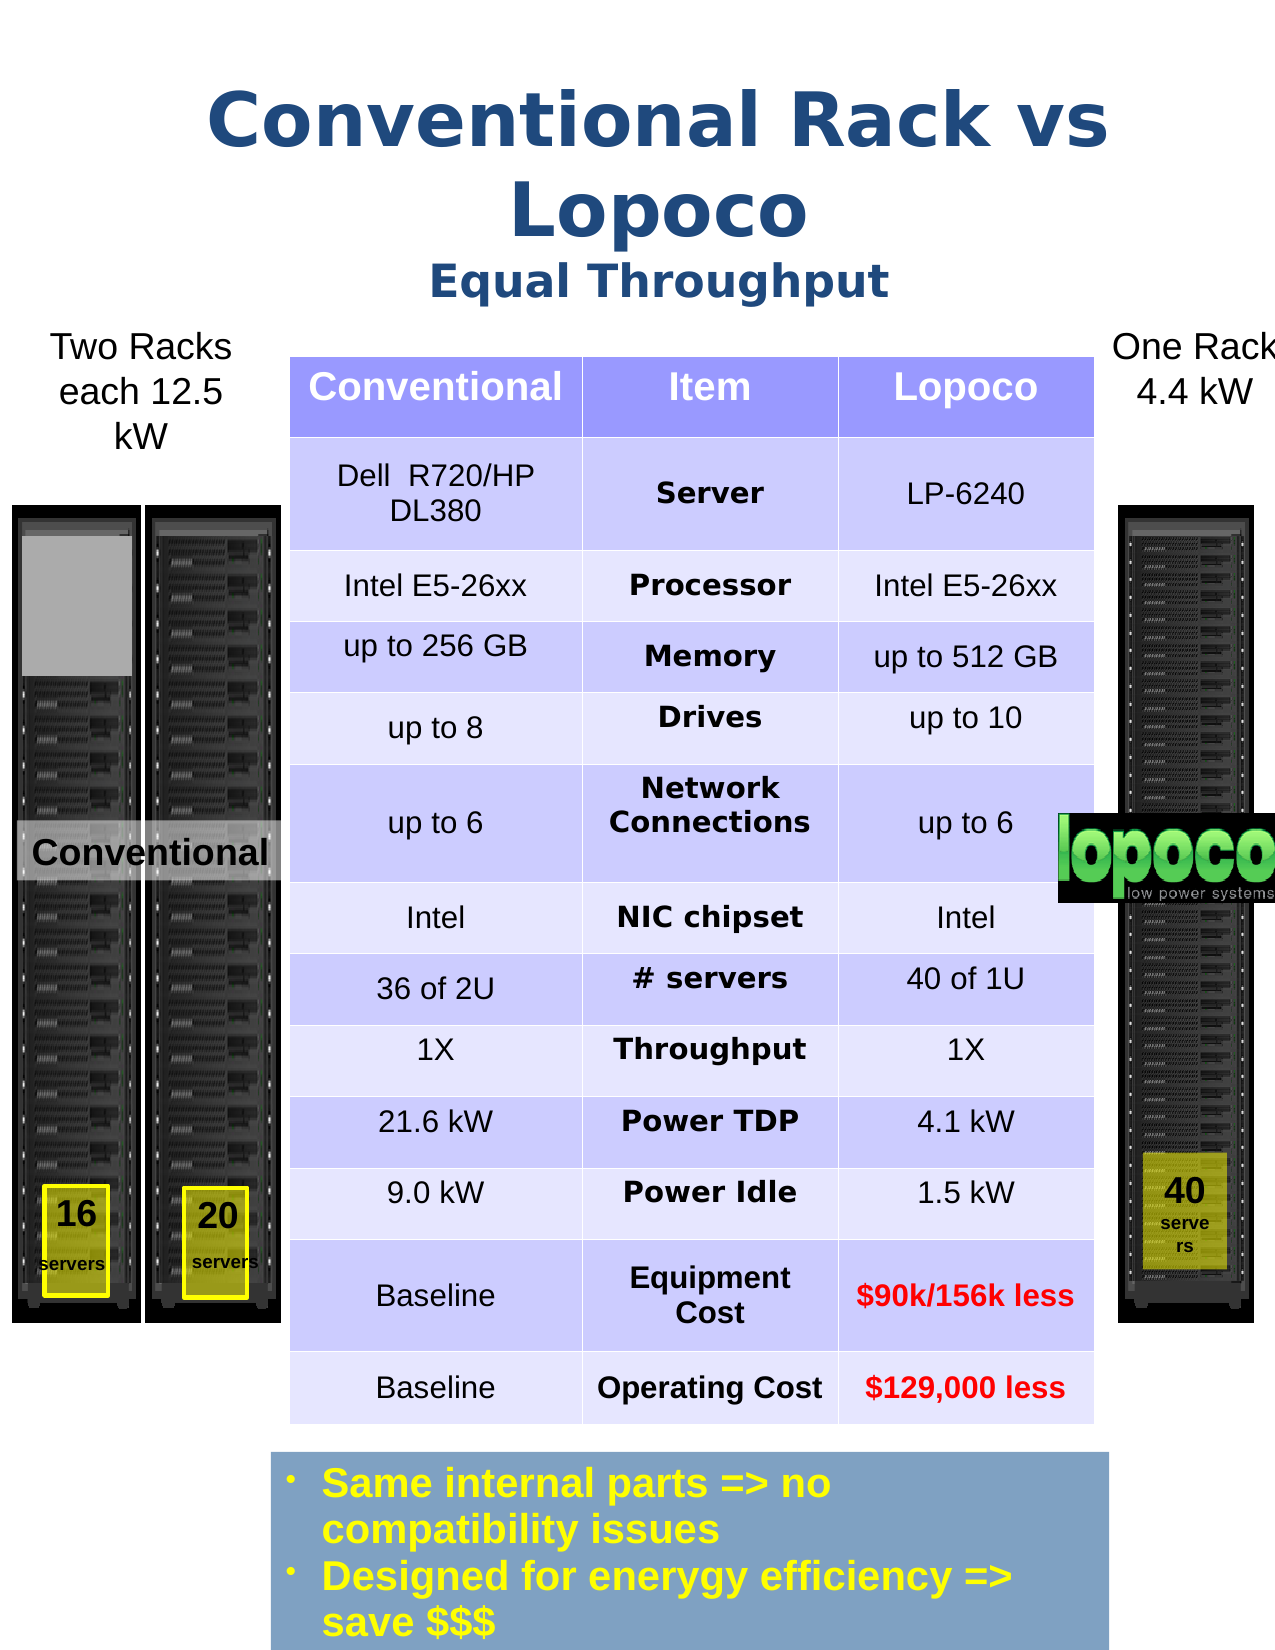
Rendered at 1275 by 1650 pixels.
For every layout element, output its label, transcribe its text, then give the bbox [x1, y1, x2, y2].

picture [12, 505, 141, 1323]
picture [1058, 505, 1275, 1323]
table_cell Operating Cost [583, 1352, 838, 1424]
text_box 20 [181, 1183, 256, 1242]
picture [145, 881, 281, 1323]
table_cell Intel E5-26xx [839, 551, 1094, 621]
text_box Conventional [16, 820, 285, 881]
text_box 16 [39, 1181, 114, 1244]
table_header Item [583, 357, 838, 437]
table_cell Memory [583, 622, 838, 692]
table_cell Intel E5-26xx [290, 551, 582, 621]
table_cell 4.1 kW [839, 1097, 1094, 1168]
table_cell 1X [290, 1026, 582, 1096]
table_cell up to 6 [290, 765, 582, 882]
table_header Conventional [290, 357, 582, 437]
table_cell up to 256 GB [290, 622, 582, 692]
table_cell up to 10 [839, 693, 1094, 764]
table_cell Equipment Cost [583, 1240, 838, 1351]
picture [145, 505, 281, 820]
table_cell Server [583, 438, 838, 550]
table_cell NIC chipset [583, 883, 838, 953]
table_cell 9.0 kW [290, 1169, 582, 1239]
text_box 40 servers [1142, 1152, 1227, 1270]
table_header Lopoco [839, 357, 1083, 437]
table_cell Drives [583, 693, 838, 764]
table_cell Dell R720/HP DL380 [290, 438, 582, 550]
table_cell 1.5 kW [839, 1169, 1094, 1239]
table_cell 21.6 kW [290, 1097, 582, 1168]
table_cell up to 6 [839, 765, 1094, 882]
table_cell Processor [583, 551, 838, 621]
text_box Two Racks each 12.5 kW [26, 314, 256, 490]
table_cell 1X [839, 1026, 1094, 1096]
table_cell Baseline [290, 1352, 582, 1424]
text_box servers [38, 1244, 121, 1299]
table_cell up to 8 [290, 693, 582, 764]
text_box One Rack 4.4 kW [1083, 314, 1275, 468]
table_cell 36 of 2U [290, 954, 582, 1025]
table_cell LP-6240 [839, 438, 1094, 550]
table_cell Power TDP [583, 1097, 838, 1168]
table_cell Intel [290, 883, 582, 953]
table_cell 40 of 1U [839, 954, 1094, 1025]
table_cell Network Connections [583, 765, 838, 882]
table_cell # servers [583, 954, 838, 1025]
table_cell $90k/156k less [839, 1240, 1094, 1351]
text_box Same internal parts => no compatibility issues Designed for enerygy efficiency => save $$$ [270, 1451, 1110, 1650]
table_cell Intel [839, 883, 1094, 953]
table_cell Power Idle [583, 1169, 838, 1239]
table_cell Throughput [583, 1026, 838, 1096]
table_cell $129,000 less [839, 1352, 1094, 1424]
table_cell up to 512 GB [839, 622, 1094, 692]
text_box Conventional Rack vs Lopoco Equal Throughput [85, 63, 1233, 284]
table_cell Baseline [290, 1240, 582, 1351]
text_box servers [177, 1242, 260, 1298]
